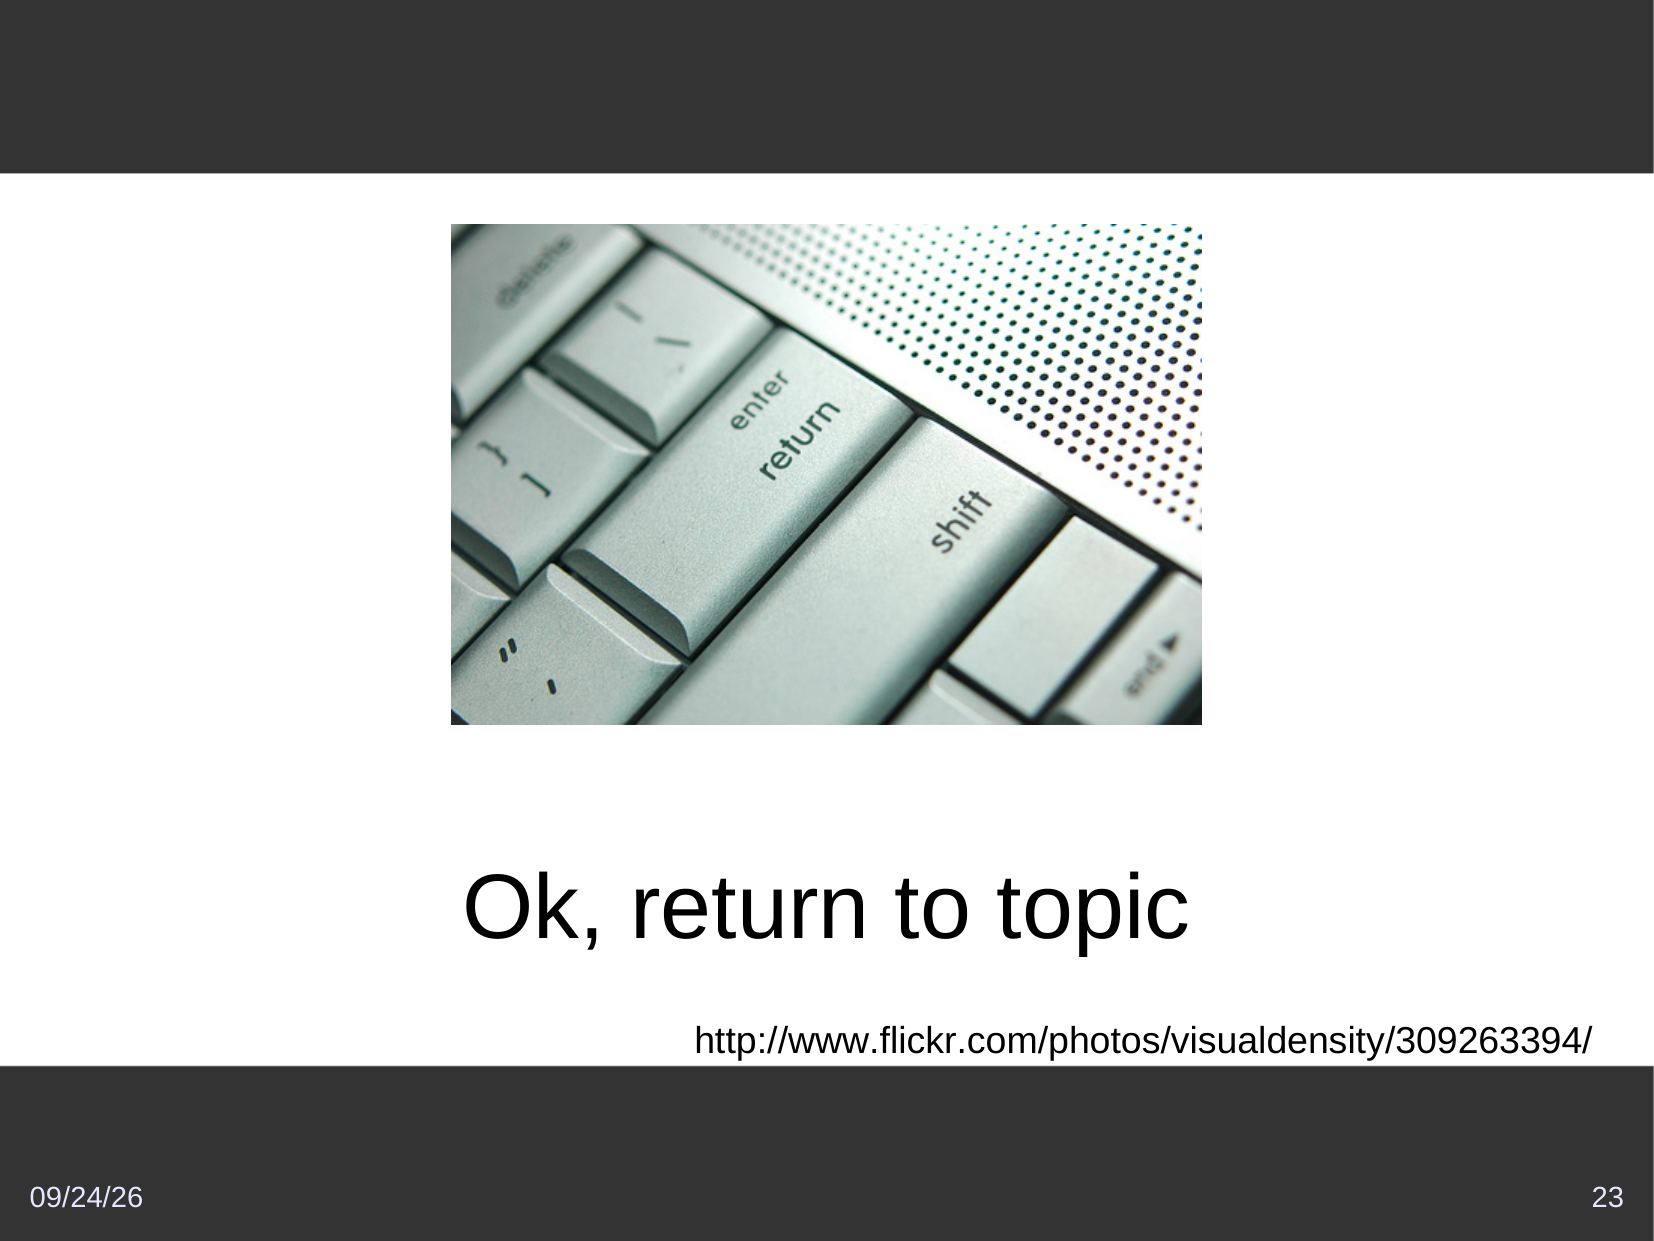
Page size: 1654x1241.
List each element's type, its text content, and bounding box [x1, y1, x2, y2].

subtitle Ok, return to topic [29, 787, 1625, 1027]
picture [0, 0, 1654, 1241]
text_box http://www.flickr.com/photos/visualdensity/309263394/ [679, 1012, 1613, 1070]
